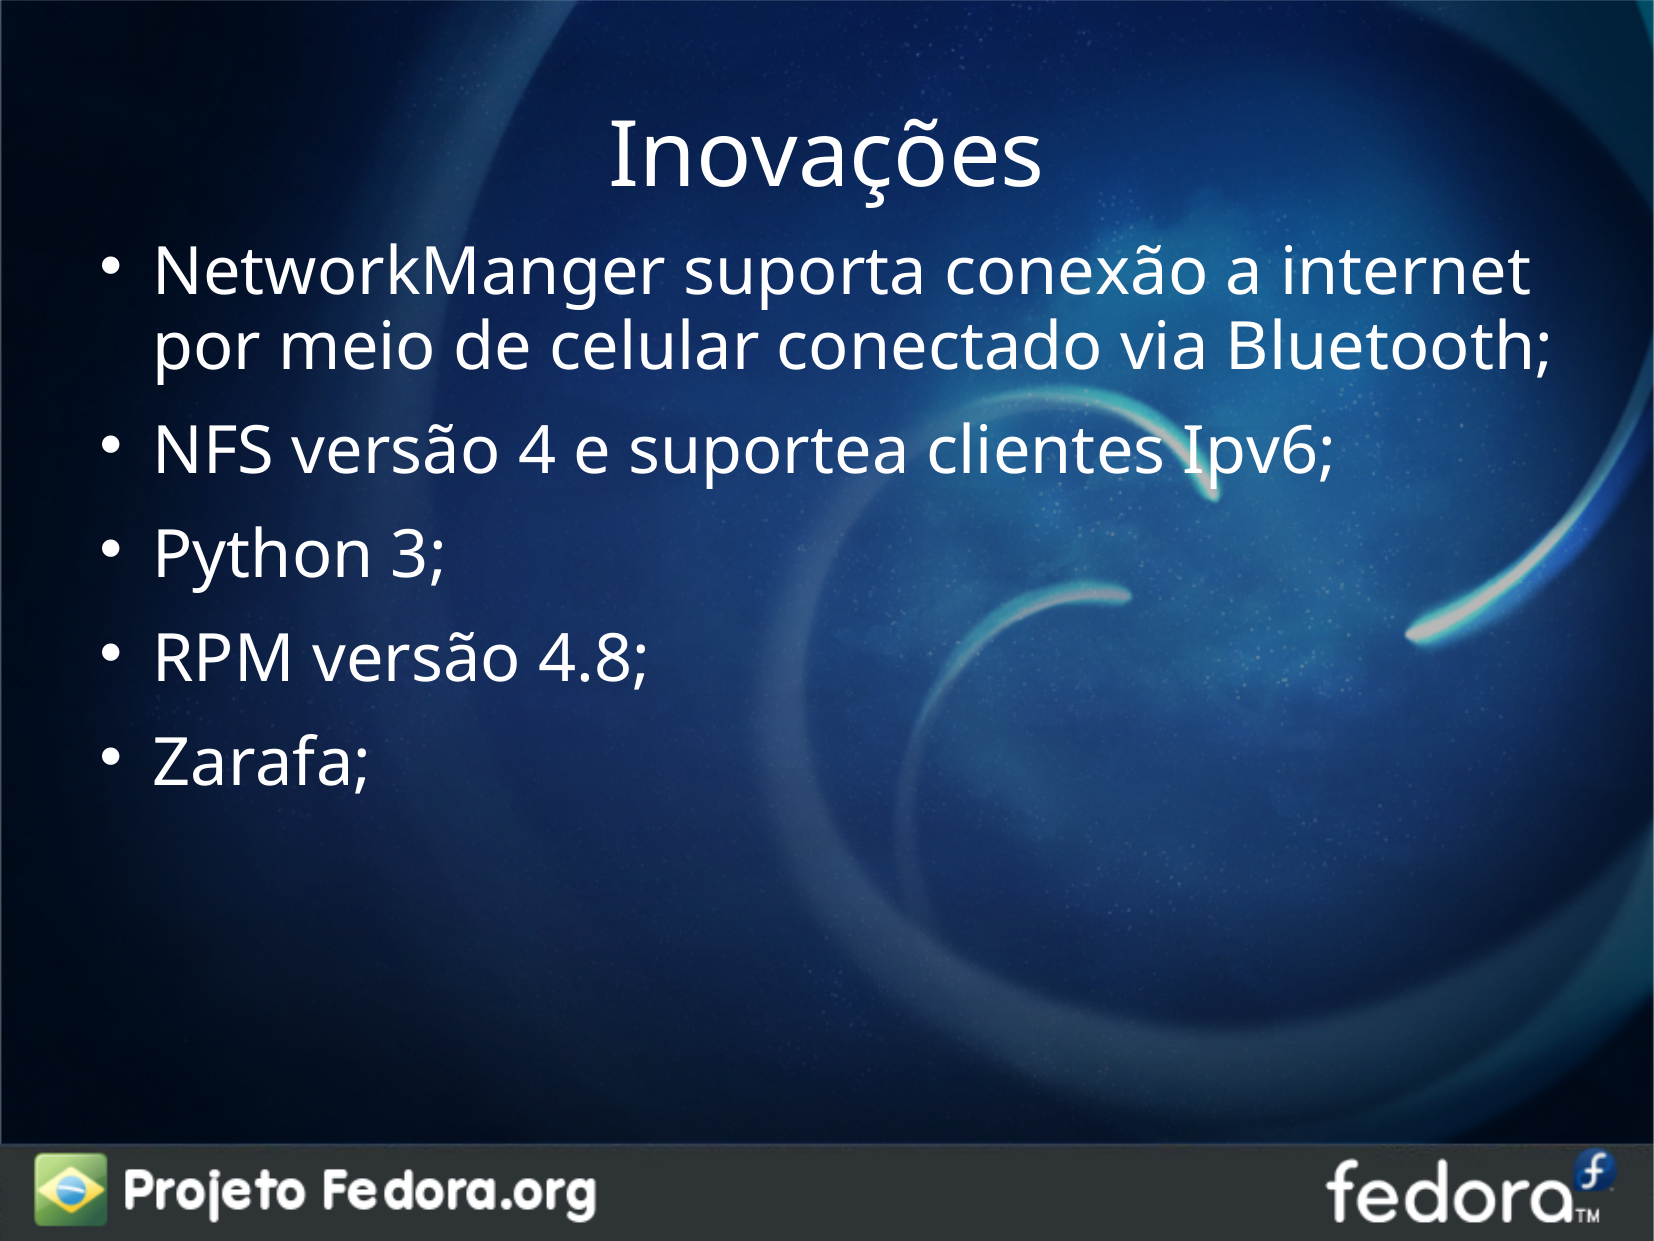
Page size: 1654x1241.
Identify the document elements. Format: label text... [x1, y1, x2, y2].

picture [0, 0, 1654, 1241]
title Inovações [82, 49, 1571, 230]
list NetworkManger suporta conexão a internet por meio de celular conectado via Bluetooth; NFS versão 4 e suportea clientes Ipv6; Python 3; RPM versão 4.8; Zarafa; [82, 230, 1571, 1113]
